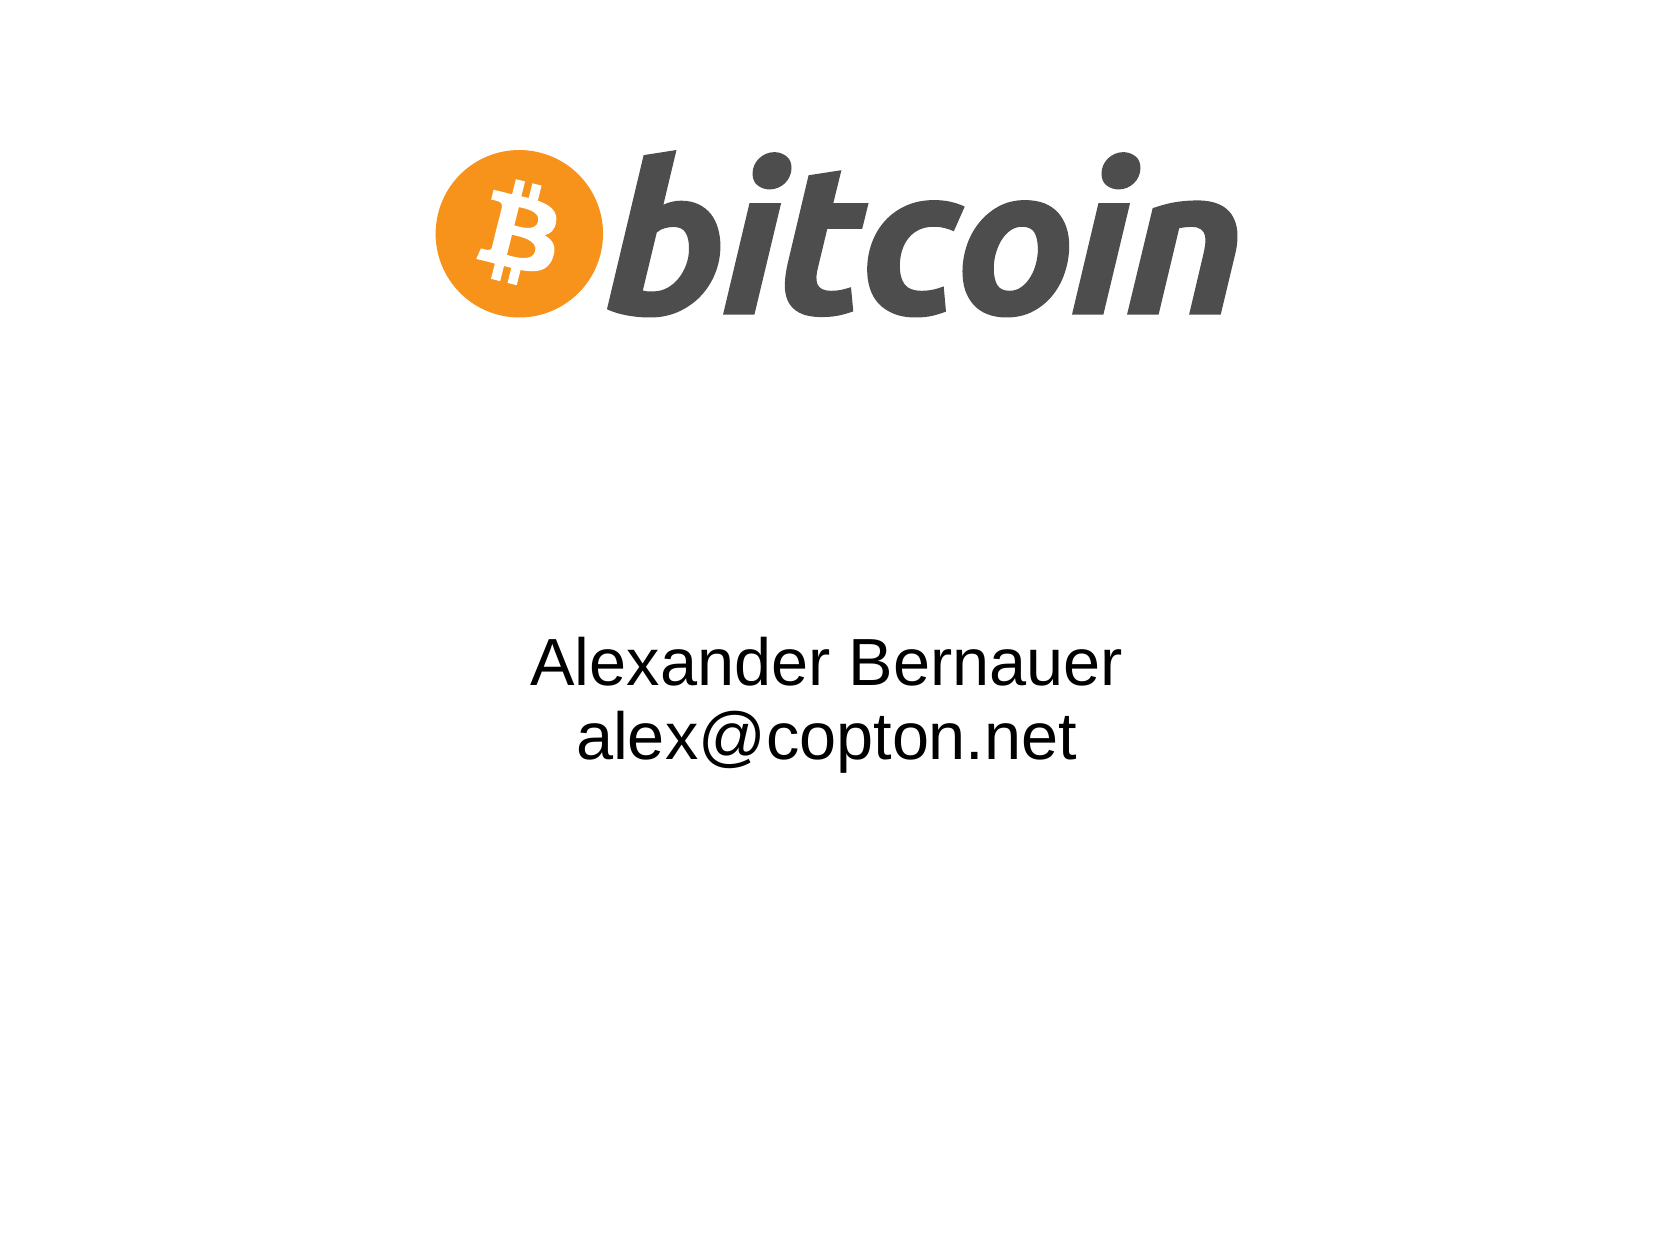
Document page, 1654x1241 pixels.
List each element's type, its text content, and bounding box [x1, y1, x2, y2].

picture [435, 150, 1238, 318]
subtitle Alexander Bernauer alex@copton.net [82, 297, 1571, 1102]
